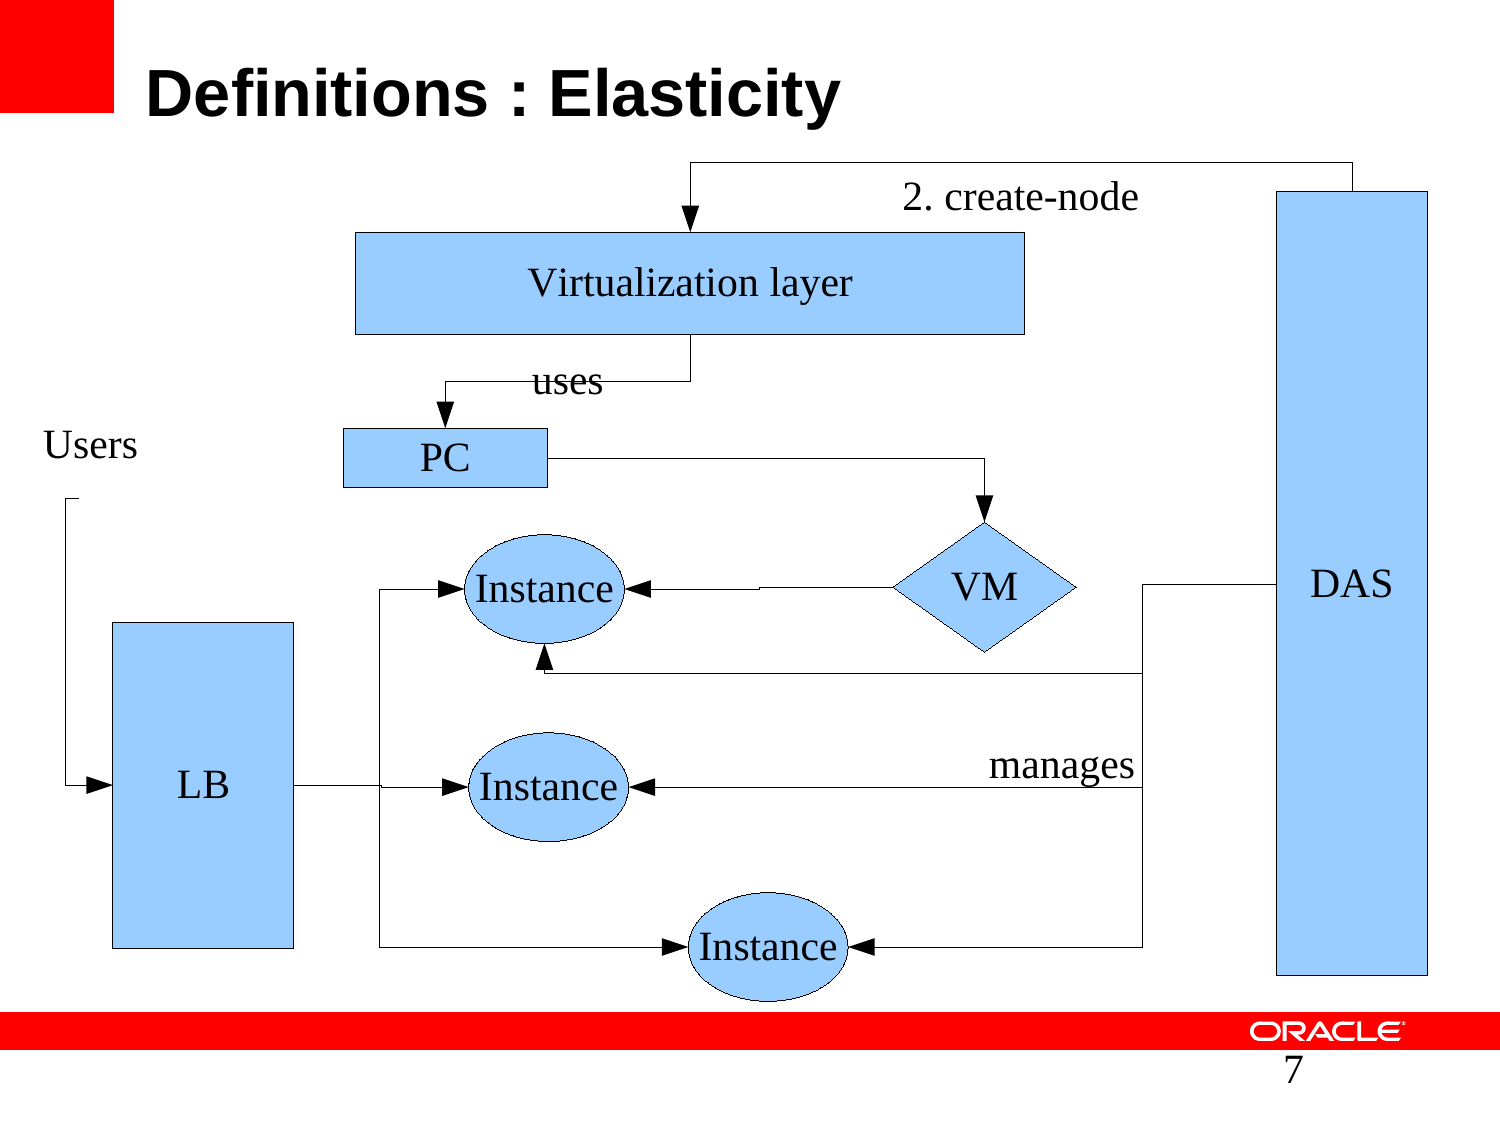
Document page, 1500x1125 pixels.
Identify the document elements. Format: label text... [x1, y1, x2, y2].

picture [0, 0, 114, 113]
text_box Instance [468, 732, 629, 842]
text_box Users [0, 415, 182, 476]
title Definitions : Elasticity [691, 163, 1352, 205]
title Definitions : Elasticity [145, 49, 1390, 205]
text_box LB [112, 622, 294, 949]
text_box DAS [1276, 191, 1428, 976]
text_box Instance [464, 534, 625, 644]
text_box VM [892, 522, 1077, 653]
picture [0, 1012, 1500, 1050]
text_box PC [343, 428, 548, 488]
text_box Instance [688, 892, 849, 1002]
text_box Virtualization layer [355, 232, 1025, 335]
